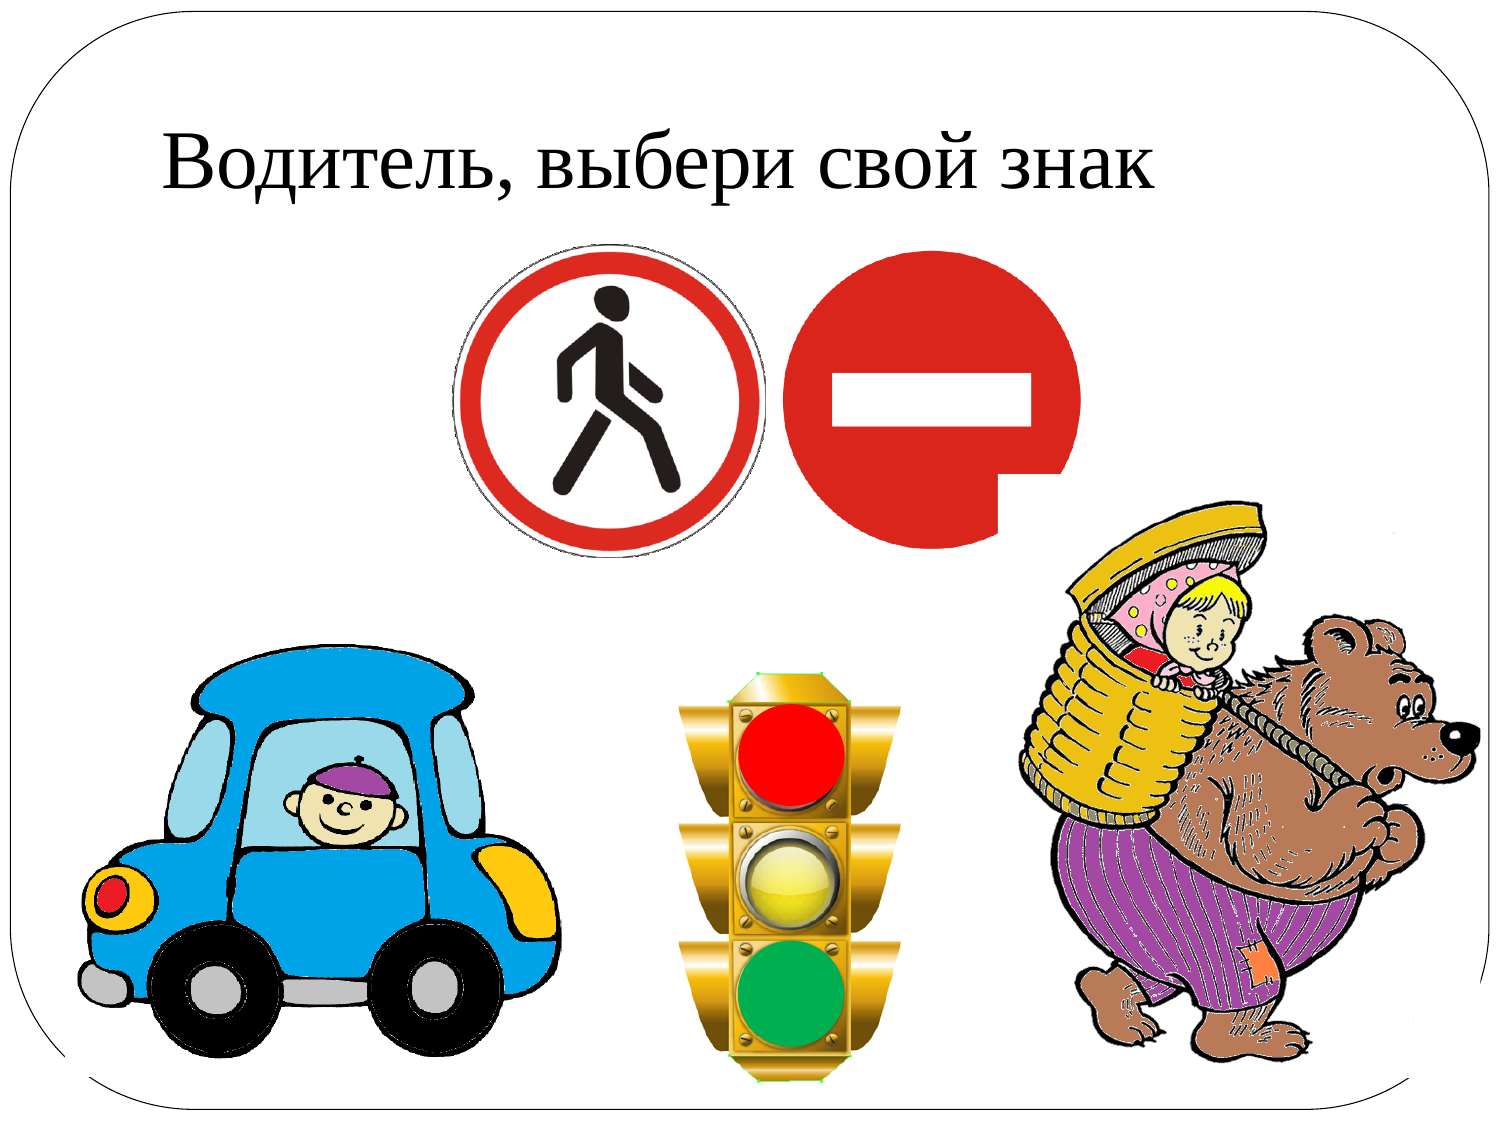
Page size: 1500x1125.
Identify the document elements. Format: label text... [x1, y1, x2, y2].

picture [452, 285, 1481, 1079]
text_box [737, 940, 845, 1047]
text_box Водитель, выбери свой знак [146, 97, 1422, 285]
text_box [738, 704, 845, 806]
picture [64, 621, 590, 1077]
picture [658, 655, 923, 1091]
